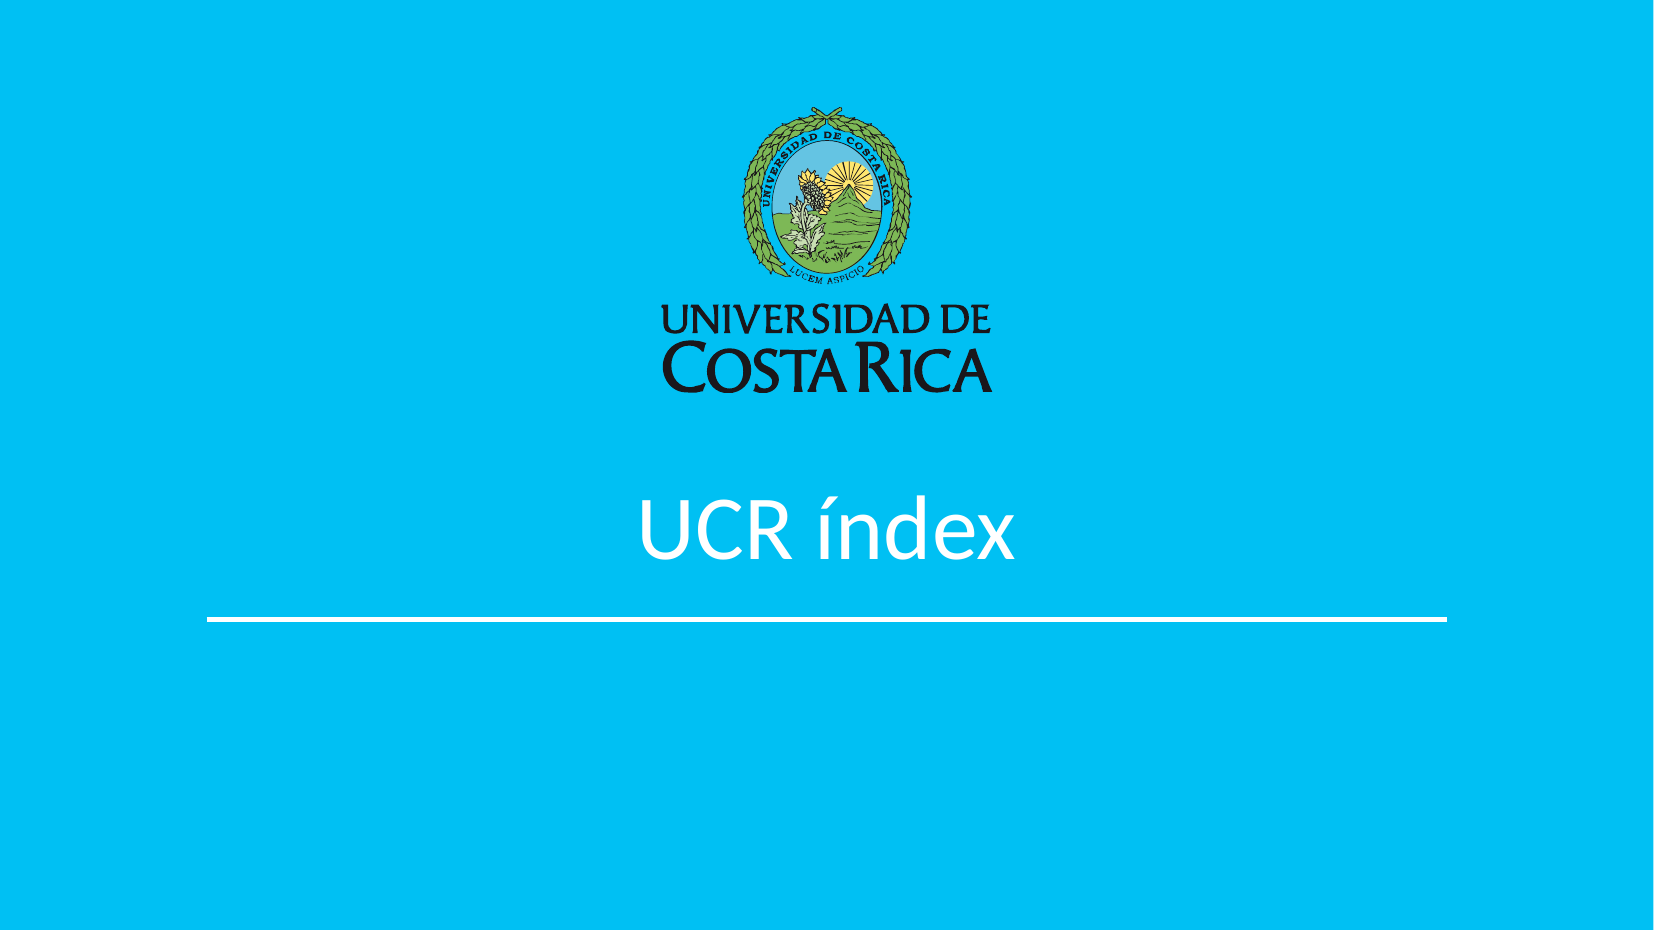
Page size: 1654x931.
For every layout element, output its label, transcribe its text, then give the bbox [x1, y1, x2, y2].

title UCR índex [82, 458, 1571, 615]
